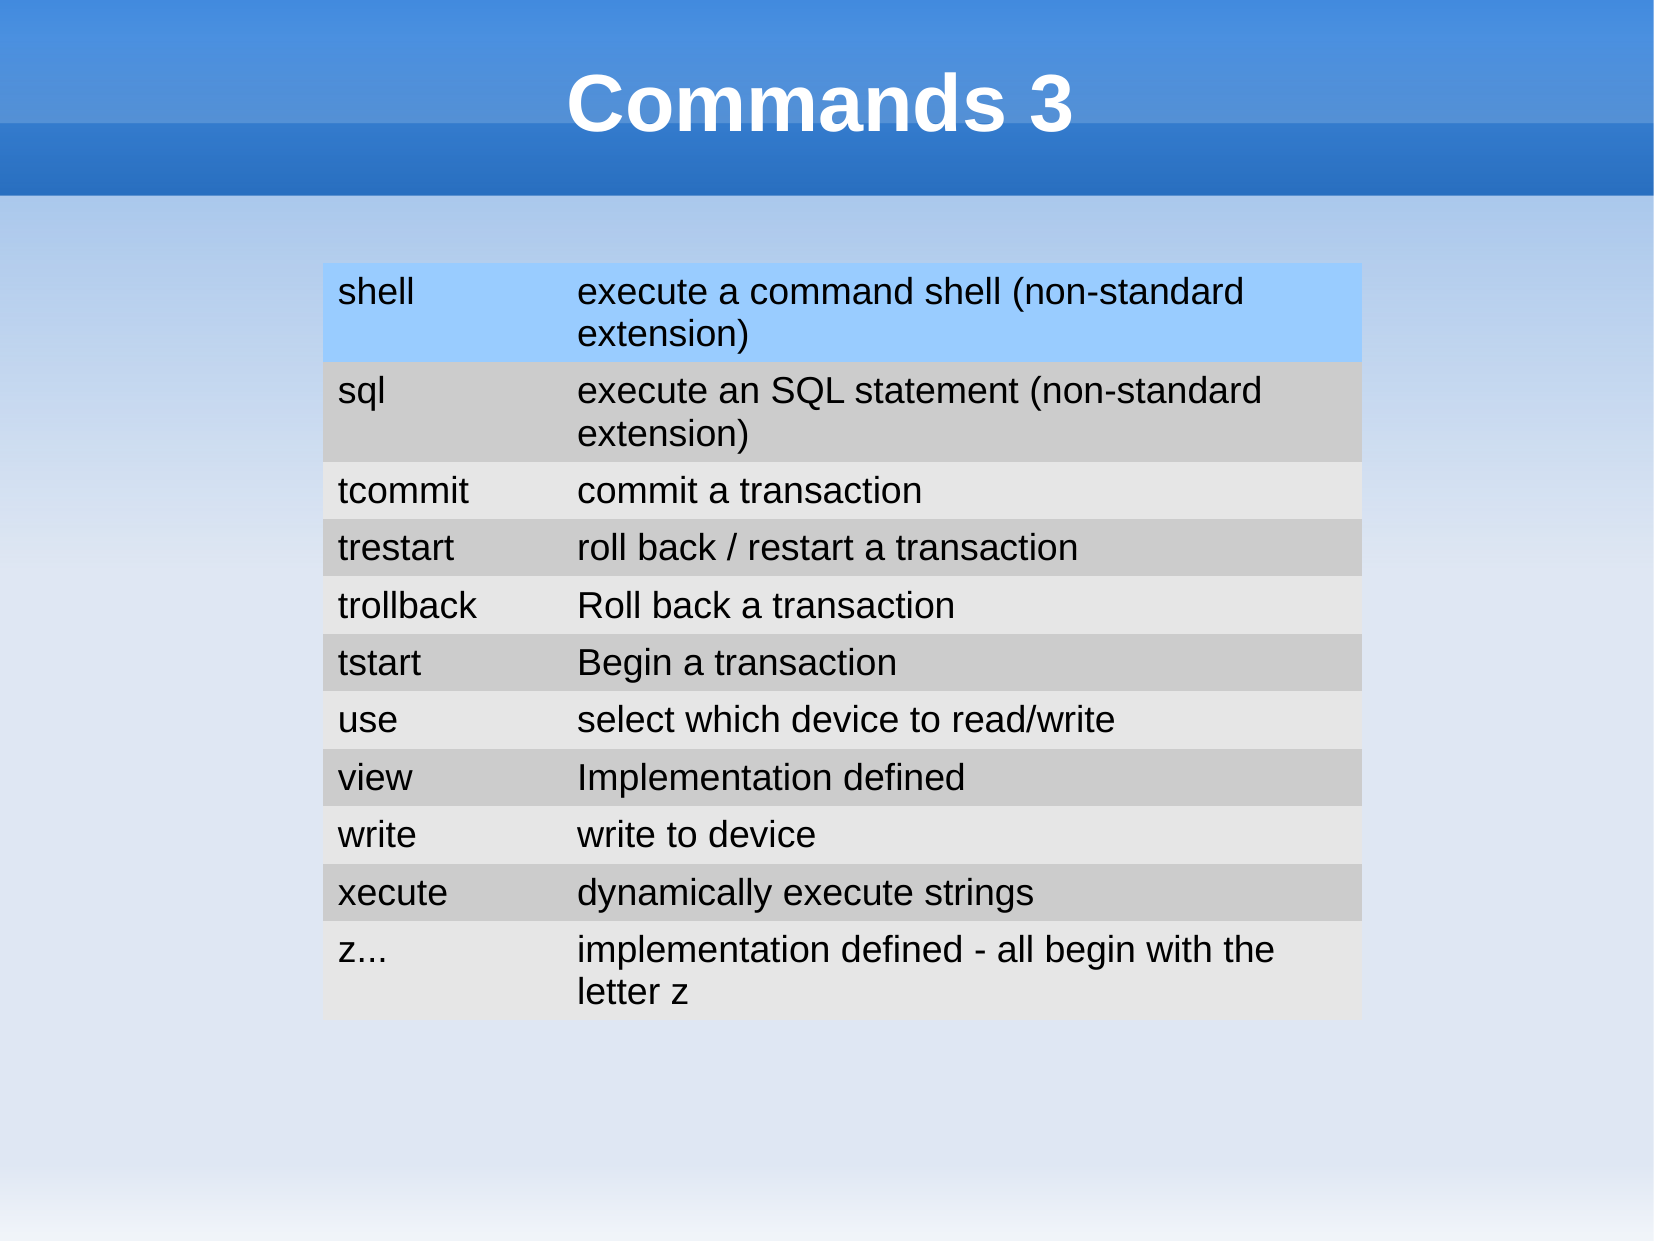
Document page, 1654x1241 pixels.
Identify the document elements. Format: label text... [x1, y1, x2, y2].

table_cell view [323, 749, 562, 806]
table_cell sql [323, 362, 562, 462]
table_cell Implementation defined [562, 749, 1362, 806]
table_cell tstart [323, 634, 562, 691]
table_cell trestart [323, 519, 562, 576]
title Commands 3 [76, 0, 1565, 208]
table_cell roll back / restart a transaction [562, 519, 1362, 576]
table_cell tcommit [323, 462, 562, 519]
table_cell implementation defined - all begin with the letter z [562, 921, 1362, 1020]
table_cell write to device [562, 806, 1362, 864]
table_cell xecute [323, 864, 562, 921]
table_header execute a command shell (non-standard extension) [562, 263, 1362, 362]
table_cell execute an SQL statement (non-standard extension) [562, 362, 1362, 462]
table_cell select which device to read/write [562, 691, 1362, 749]
table_header shell [323, 263, 562, 362]
table_cell write [323, 806, 562, 864]
table_cell z... [323, 921, 562, 1020]
table_cell Roll back a transaction [562, 576, 1362, 634]
table_cell commit a transaction [562, 462, 1362, 519]
table_cell use [323, 691, 562, 749]
table_cell dynamically execute strings [562, 864, 1362, 921]
table_cell Begin a transaction [562, 634, 1362, 691]
table_cell trollback [323, 576, 562, 634]
picture [0, 0, 1654, 1241]
